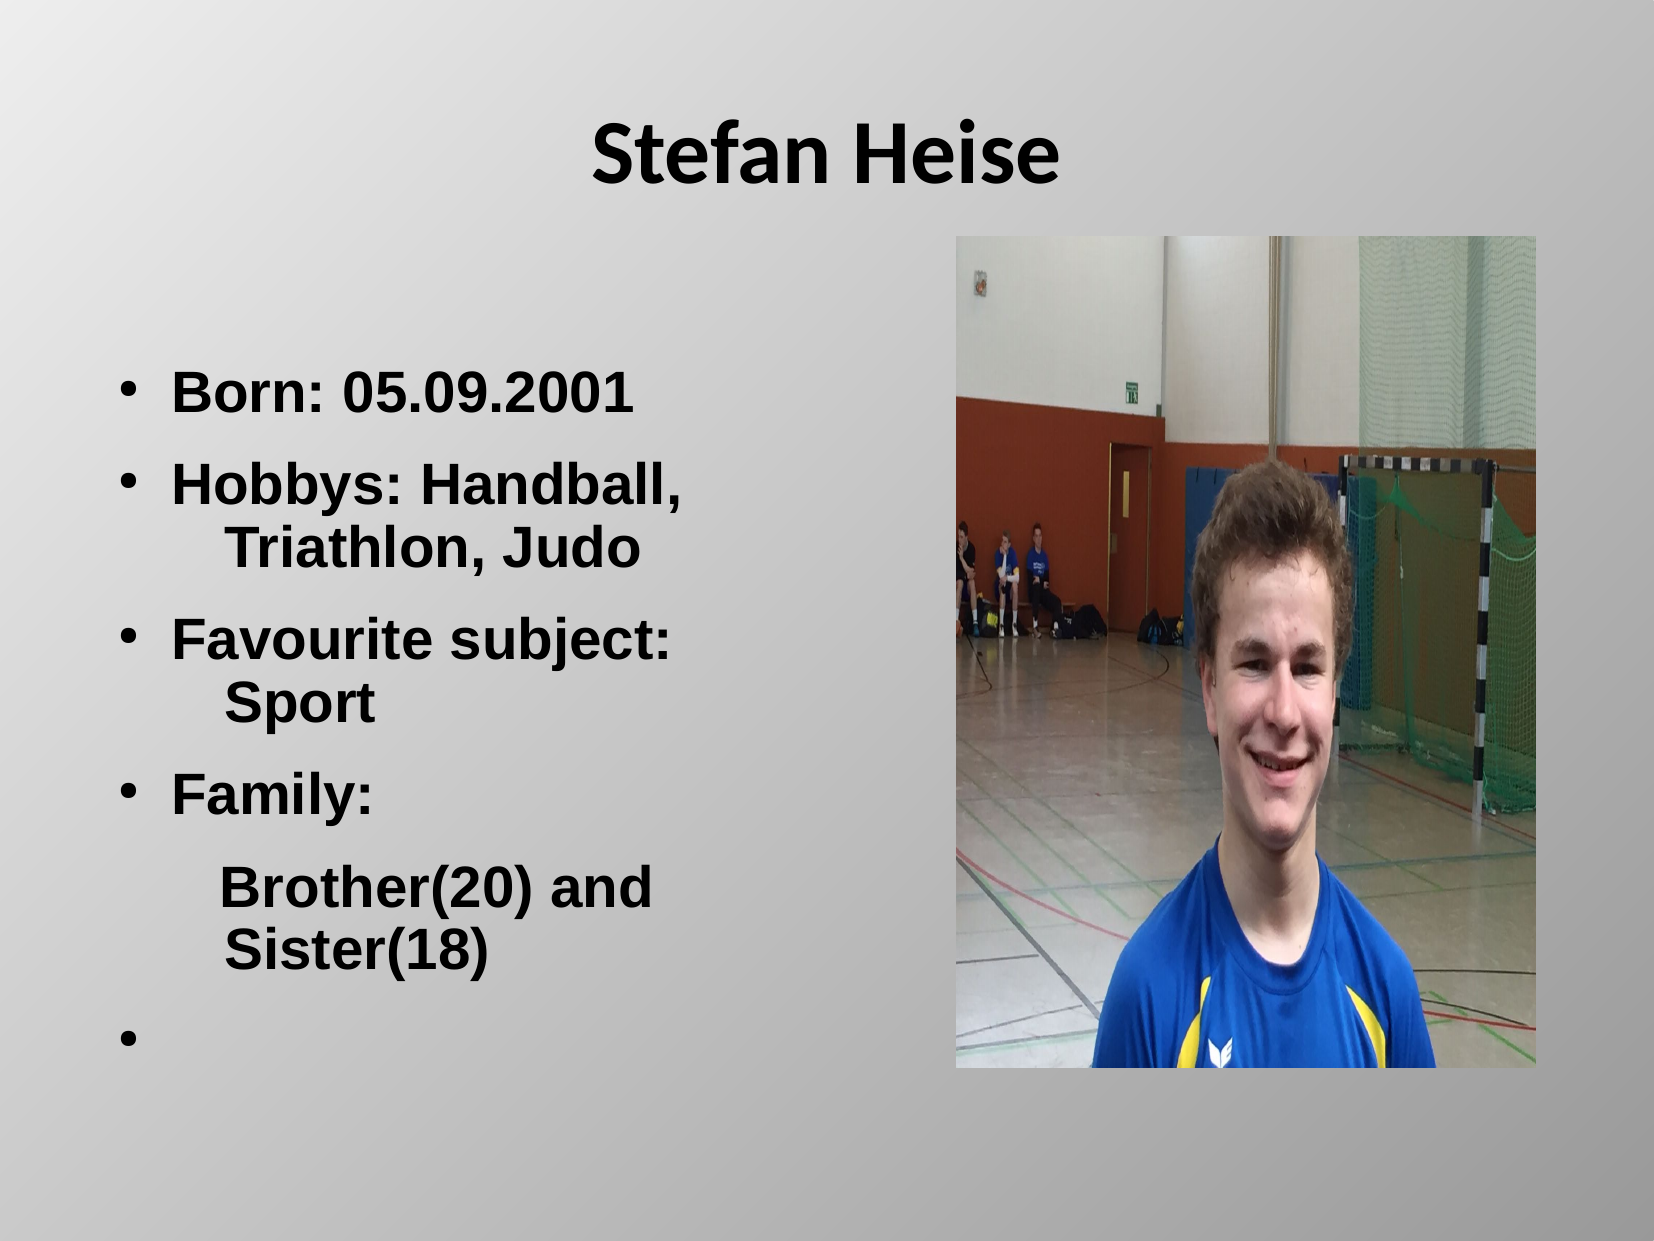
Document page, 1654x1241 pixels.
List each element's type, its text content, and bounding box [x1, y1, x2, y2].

title Stefan Heise [141, 70, 1513, 237]
list Born: 05.09.2001 Hobbys: Handball, Triathlon, Judo Favourite subject: Sport Family: Brother(20) and Sister(18) [82, 283, 808, 1075]
picture [956, 236, 1536, 1068]
